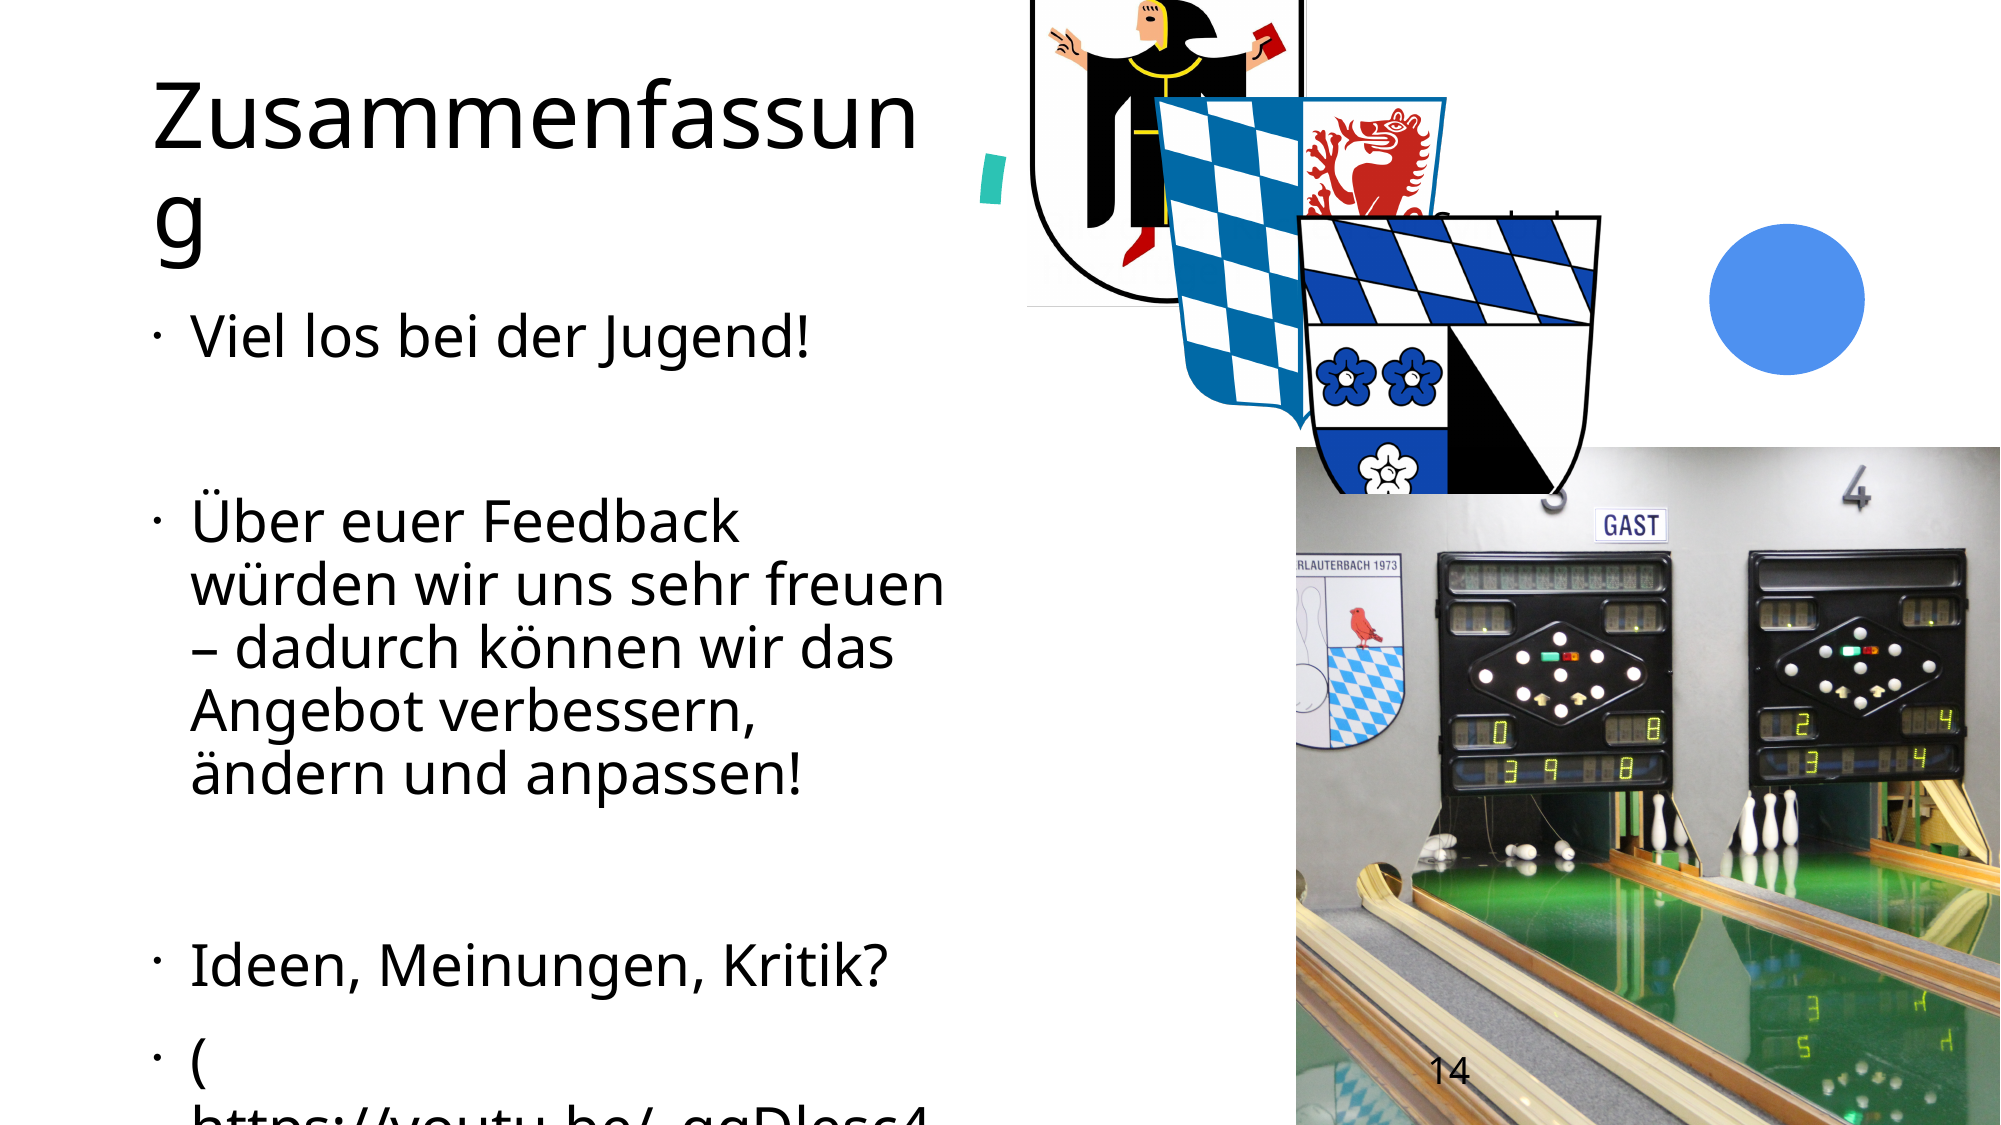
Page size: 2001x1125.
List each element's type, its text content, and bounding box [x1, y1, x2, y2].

title Zusammenfassung [138, 60, 978, 278]
picture [1027, 0, 2000, 1125]
list Viel los bei der Jugend! Über euer Feedback würden wir uns sehr freuen – dadurch können wir das Angebot verbessern, ändern und anpassen! Ideen, Meinungen, Kritik? (https://youtu.be/_qgDlesc4ys) Immer her damit! [138, 299, 974, 1014]
slide_number <Nummer> [1412, 1042, 1863, 1103]
